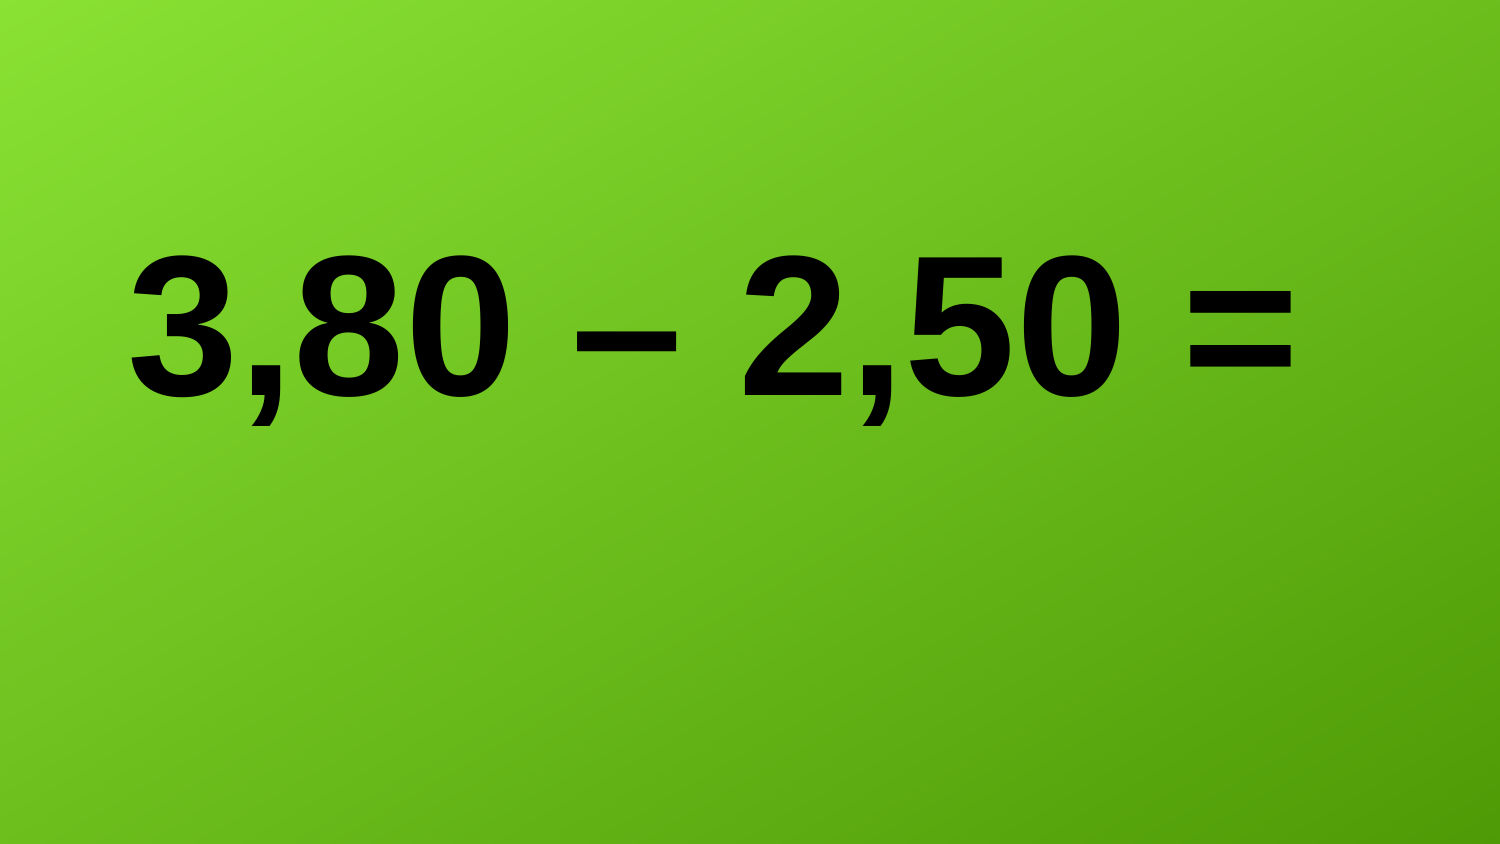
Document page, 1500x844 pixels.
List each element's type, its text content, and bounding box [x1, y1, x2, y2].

text_box 3,80 – 2,50 = [328, 332, 370, 378]
text_box 3,80 – 2,50 = [440, 277, 480, 375]
text_box 3,80 – 2,50 = [112, 259, 1388, 450]
text_box 3,80 – 2,50 = [331, 275, 366, 313]
text_box 3,80 – 2,50 = [1051, 277, 1091, 375]
